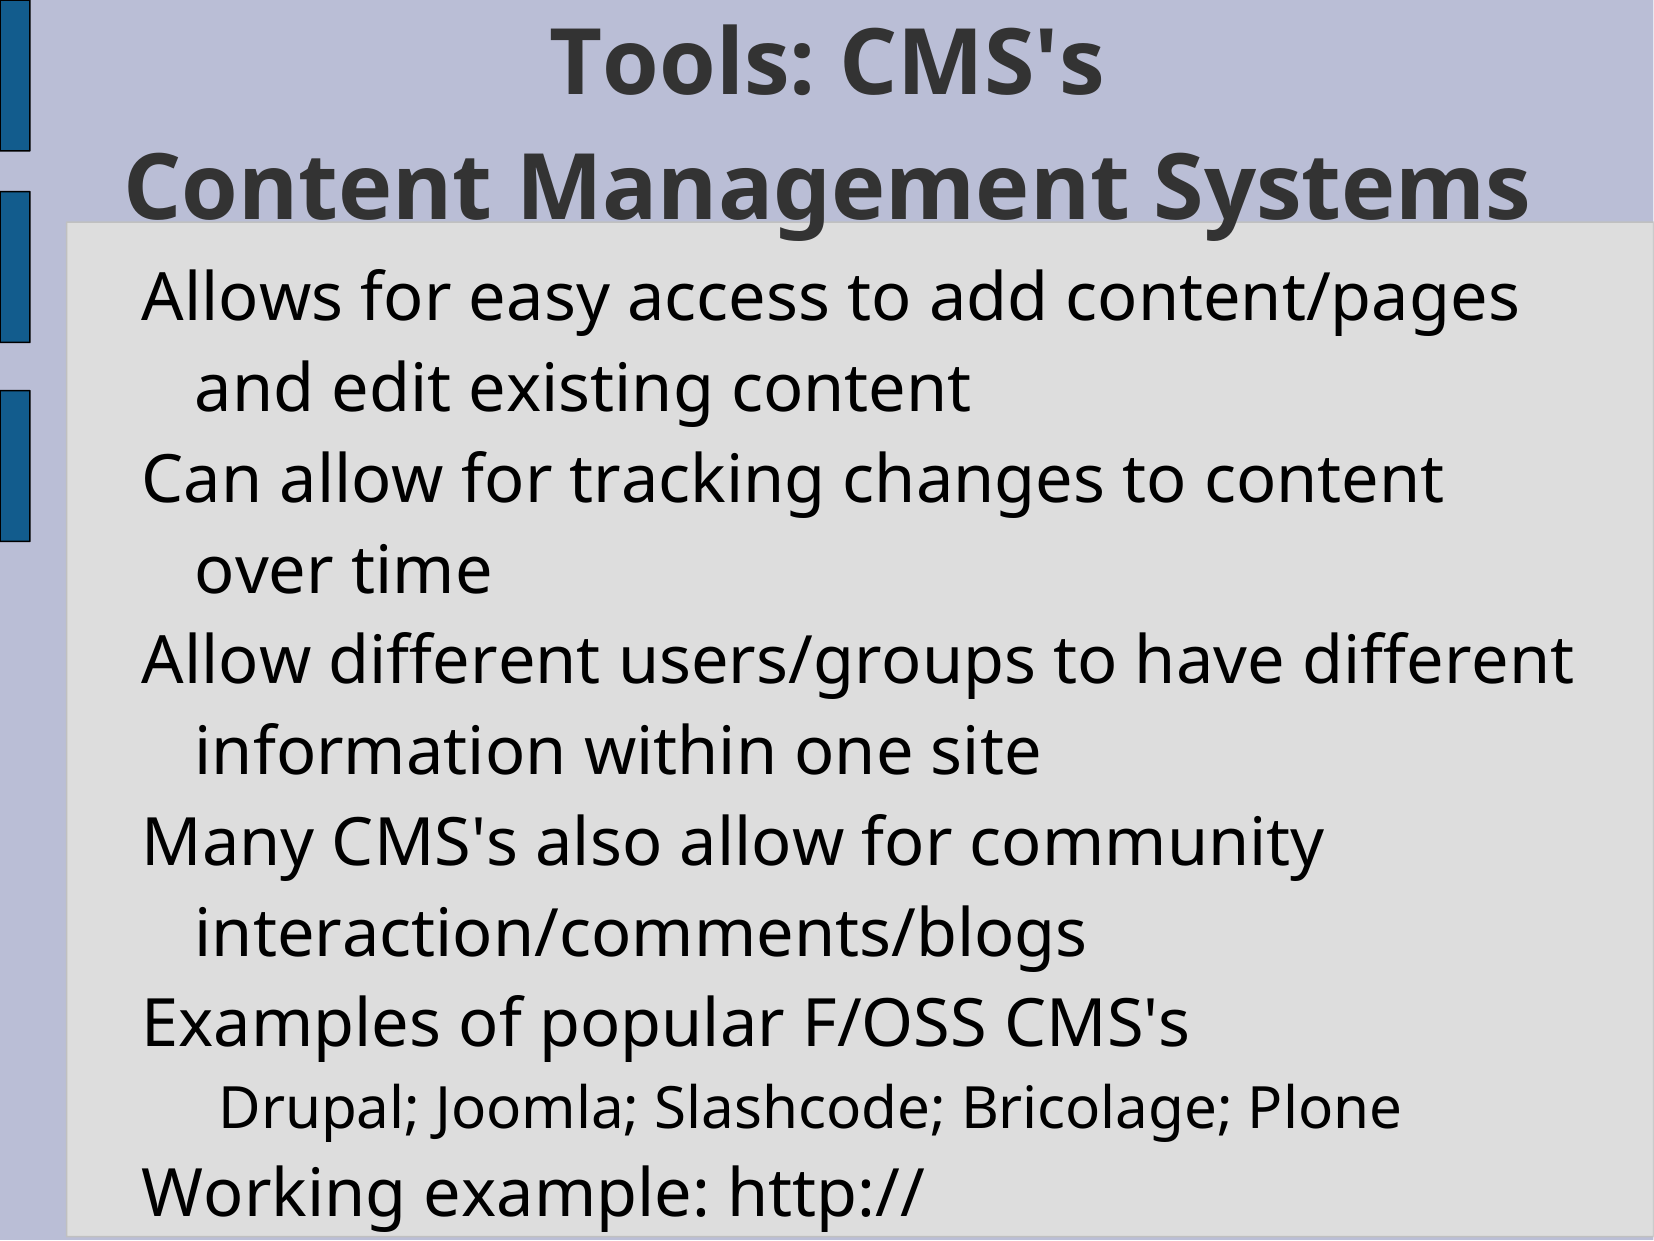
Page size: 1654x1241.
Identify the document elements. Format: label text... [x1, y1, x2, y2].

list Allows for easy access to add content/pages and edit existing content Can allow for tracking changes to content over time Allow different users/groups to have different information within one site Many CMS's also allow for community interaction/comments/blogs Examples of popular F/OSS CMS's Drupal; Joomla; Slashcode; Bricolage; Plone Working example: http:// [124, 249, 1590, 1182]
title Tools: CMS's Content Management Systems [121, 18, 1534, 225]
